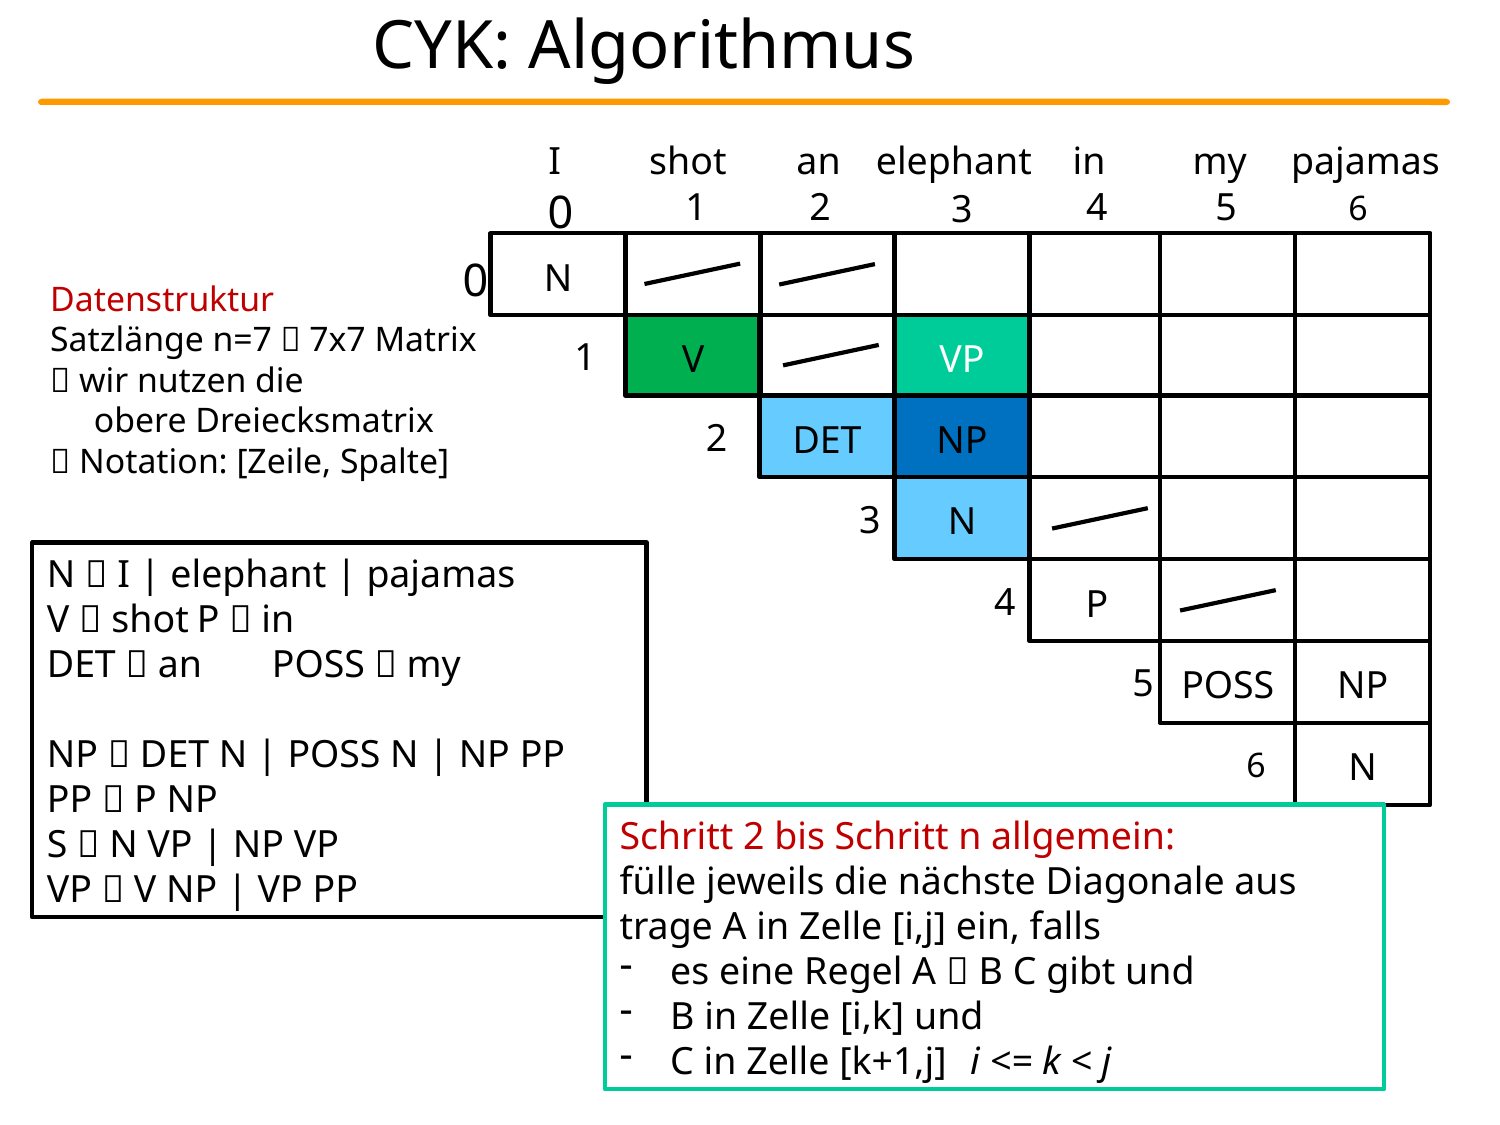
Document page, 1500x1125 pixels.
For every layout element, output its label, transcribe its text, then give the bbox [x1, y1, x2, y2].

text_box VP [894, 314, 1029, 395]
text_box 0 [462, 251, 489, 270]
text_box pajamas [1297, 156, 1309, 172]
text_box N [894, 477, 1029, 560]
text_box N [1294, 722, 1431, 805]
text_box 4 [994, 577, 1016, 623]
text_box in [1072, 137, 1106, 183]
text_box 6 [1246, 743, 1276, 784]
text_box Schritt 2 bis Schritt n allgemein: fülle jeweils die nächste Diagonale aus trage A in Zelle [i,j] ein, falls es eine Regel A  B C gibt und B in Zelle [i,k] und C in Zelle [k+1,j] i <= k < j [604, 804, 1385, 1090]
text_box 1 [574, 332, 596, 379]
text_box 3 [951, 185, 973, 231]
text_box NP [1295, 641, 1431, 722]
text_box P [1029, 559, 1160, 642]
text_box [894, 232, 1431, 641]
text_box pajamas [1291, 137, 1440, 183]
text_box 6 [1348, 186, 1378, 228]
text_box 3 [859, 495, 881, 541]
text_box 4 [1086, 183, 1108, 229]
text_box 5 [1132, 659, 1154, 705]
text_box 2 [809, 183, 831, 229]
text_box NP [894, 395, 1029, 477]
text_box shot [649, 137, 727, 183]
text_box my [1192, 137, 1247, 183]
text_box V [625, 314, 757, 396]
text_box 0 [547, 183, 574, 238]
text_box DET [759, 395, 894, 478]
text_box elephant [933, 156, 945, 172]
text_box I [548, 137, 562, 183]
text_box N [490, 233, 623, 316]
text_box 1 [685, 183, 707, 229]
text_box elephant [875, 137, 1032, 183]
text_box an [796, 137, 841, 183]
text_box 2 [705, 413, 728, 459]
text_box Datenstruktur Satzlänge n=7  7x7 Matrix  wir nutzen die obere Dreiecksmatrix  Notation: [Zeile, Spalte] [35, 270, 504, 488]
text_box N  I | elephant | pajamas V  shot P  in DET  an POSS  my NP  DET N | POSS N | NP PP PP  P NP S  N VP | NP VP VP  V NP | VP PP [32, 542, 647, 918]
text_box 5 [1215, 183, 1237, 229]
title CYK: Algorithmus [0, 0, 1288, 127]
text_box POSS [1160, 641, 1295, 724]
